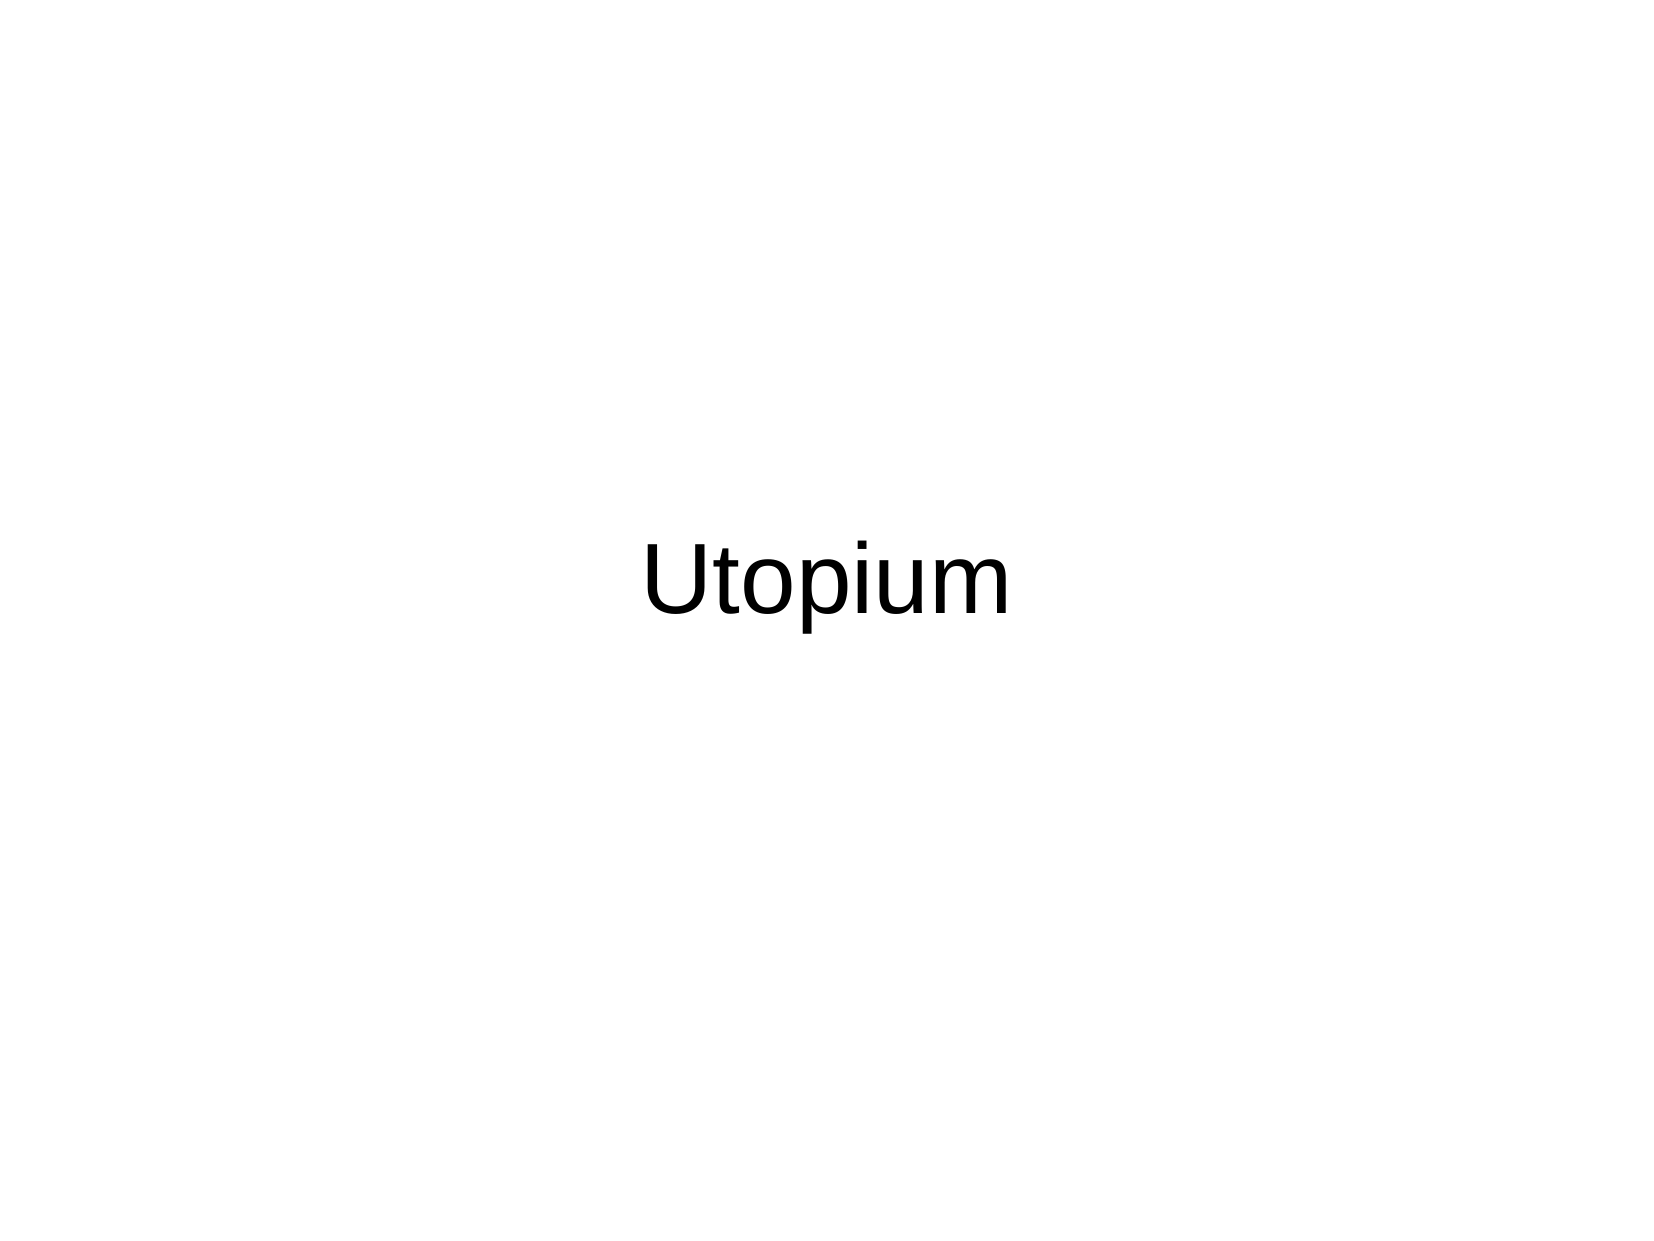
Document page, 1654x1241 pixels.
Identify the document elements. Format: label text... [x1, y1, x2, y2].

subtitle Utopium [82, 56, 1571, 1102]
